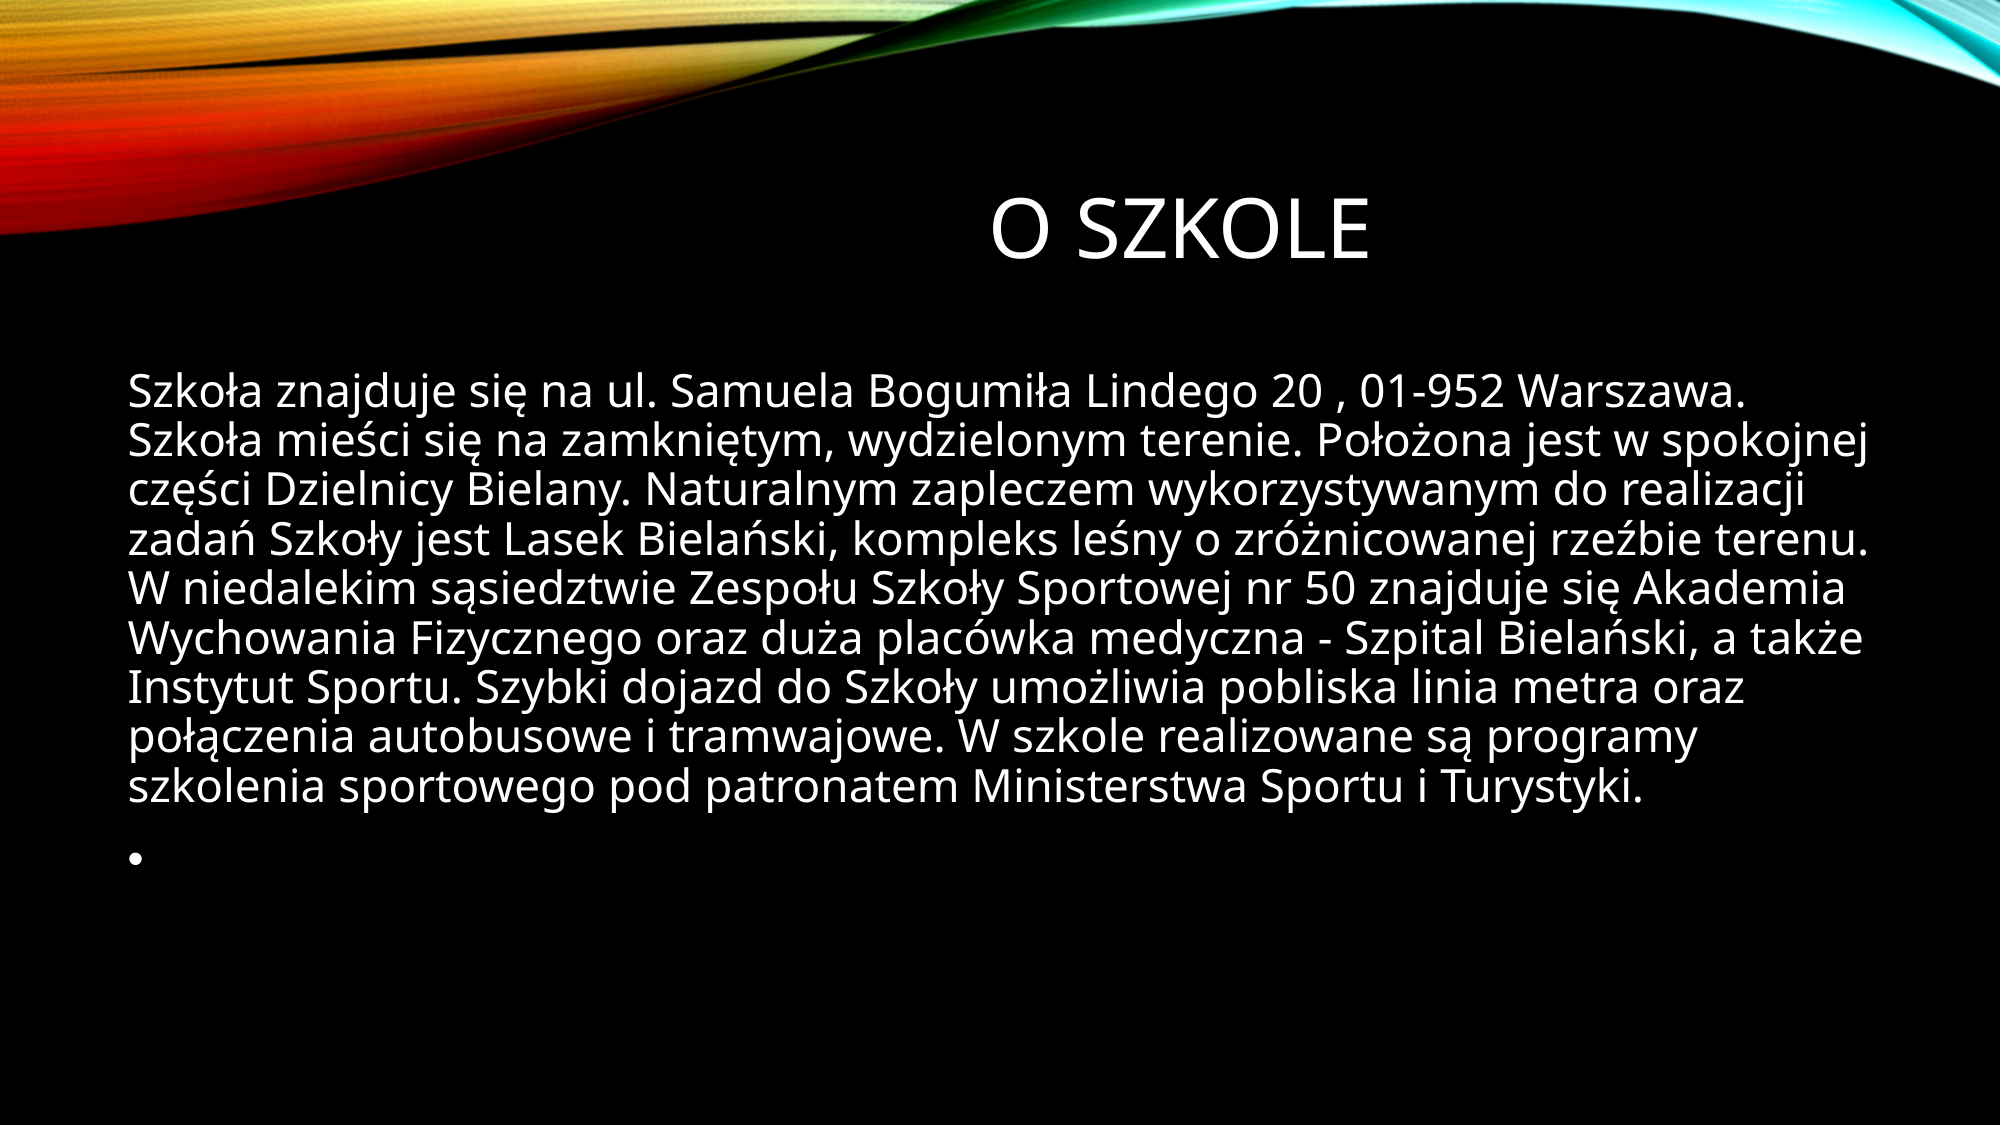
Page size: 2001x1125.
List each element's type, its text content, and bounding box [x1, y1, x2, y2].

title O SZKOLE [474, 125, 1888, 338]
list Szkoła znajduje się na ul. Samuela Bogumiła Lindego 20 , 01-952 Warszawa. Szkoła mieści się na zamkniętym, wydzielonym terenie. Położona jest w spokojnej części Dzielnicy Bielany. Naturalnym zapleczem wykorzystywanym do realizacji zadań Szkoły jest Lasek Bielański, kompleks leśny o zróżnicowanej rzeźbie terenu. W niedalekim sąsiedztwie Zespołu Szkoły Sportowej nr 50 znajduje się Akademia Wychowania Fizycznego oraz duża placówka medyczna - Szpital Bielański, a także Instytut Sportu. Szybki dojazd do Szkoły umożliwia pobliska linia metra oraz połączenia autobusowe i tramwajowe. W szkole realizowane są programy szkolenia sportowego pod patronatem Ministerstwa Sportu i Turystyki. [112, 360, 1888, 1021]
